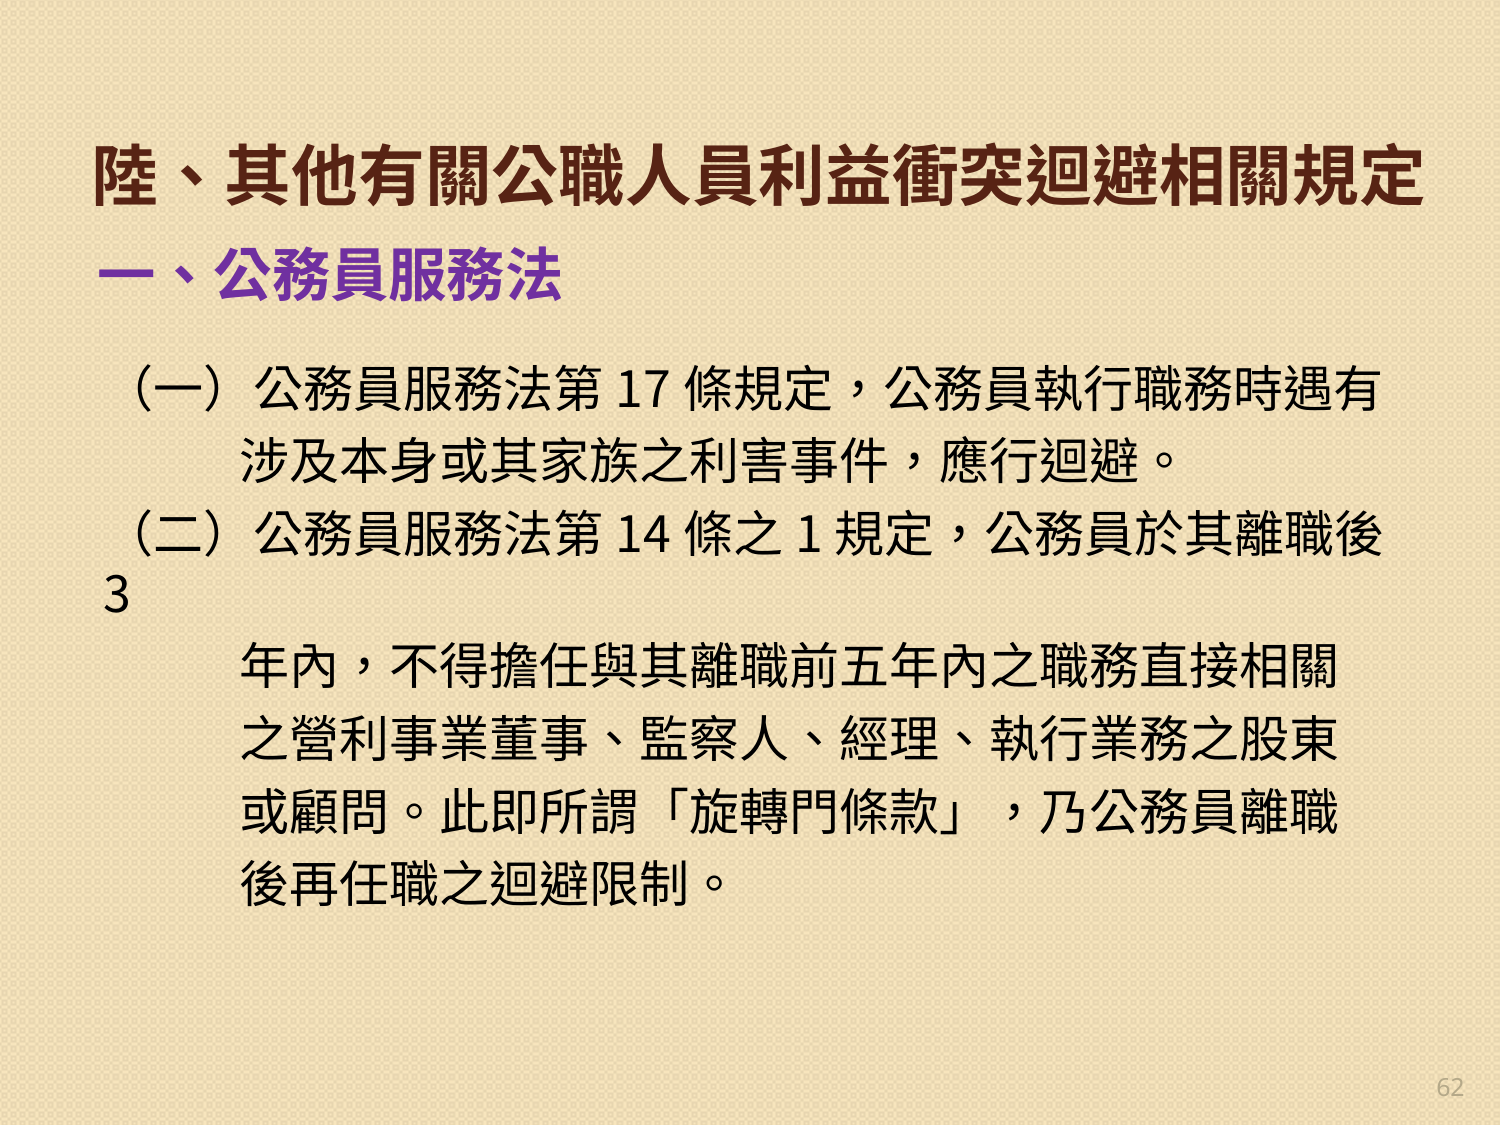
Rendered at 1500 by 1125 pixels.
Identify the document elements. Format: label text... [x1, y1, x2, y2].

slide_number <編號> [1413, 1034, 1488, 1113]
title 陸、其他有關公職人員利益衝突迴避相關規定 [76, 30, 1461, 222]
list （一）公務員服務法第17條規定，公務員執行職務時遇有 涉及本身或其家族之利害事件，應行迴避。 （二）公務員服務法第14條之1規定，公務員於其離職後3 年內，不得擔任與其離職前五年內之職務直接相關 之營利事業董事、監察人、經理、執行業務之股東 或顧問。此即所謂「旋轉門條款」，乃公務員離職 後再任職之迴避限制。 [75, 350, 1413, 1005]
list 一、公務員服務法 [75, 230, 700, 346]
picture [0, 0, 1500, 1125]
